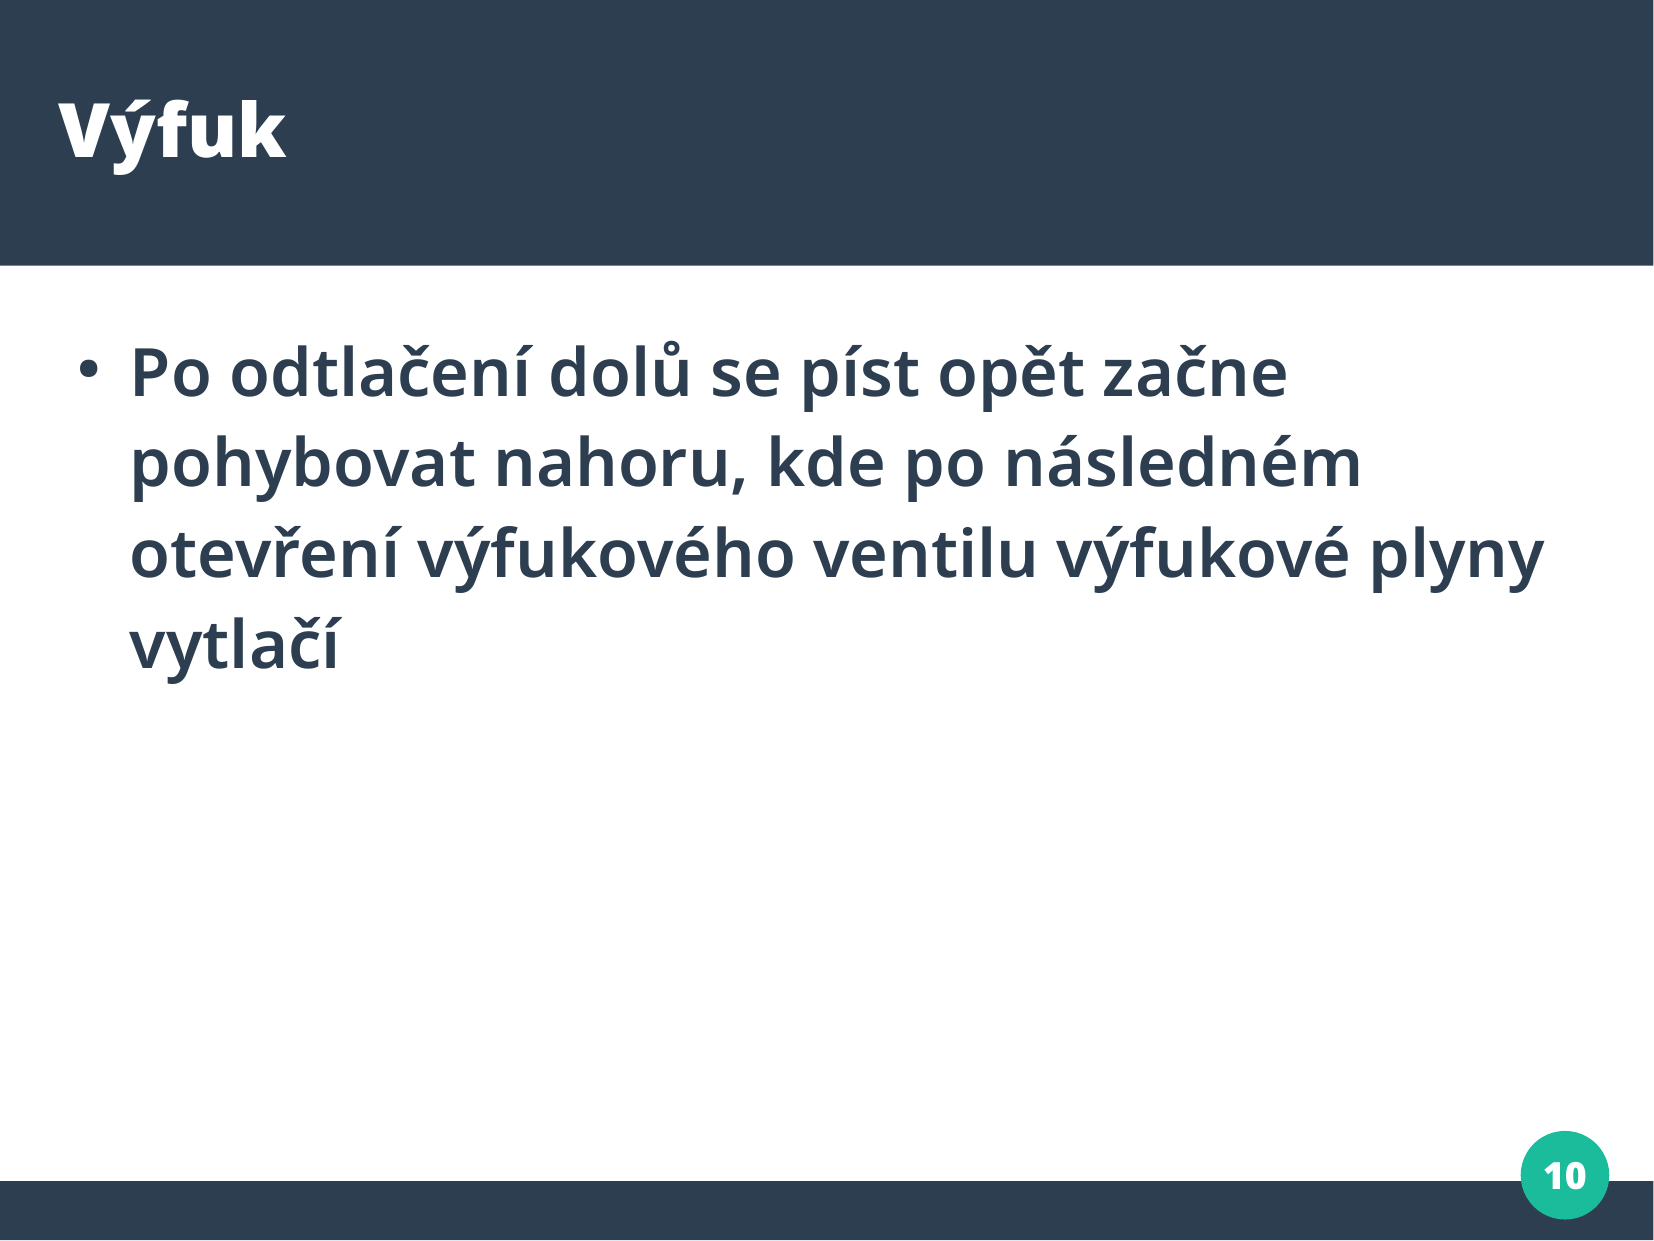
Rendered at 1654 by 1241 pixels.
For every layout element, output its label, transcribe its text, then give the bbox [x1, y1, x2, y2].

title Výfuk [59, 49, 1595, 207]
list Po odtlačení dolů se píst opět začne pohybovat nahoru, kde po následném otevření výfukového ventilu výfukové plyny vytlačí [59, 324, 1595, 1152]
